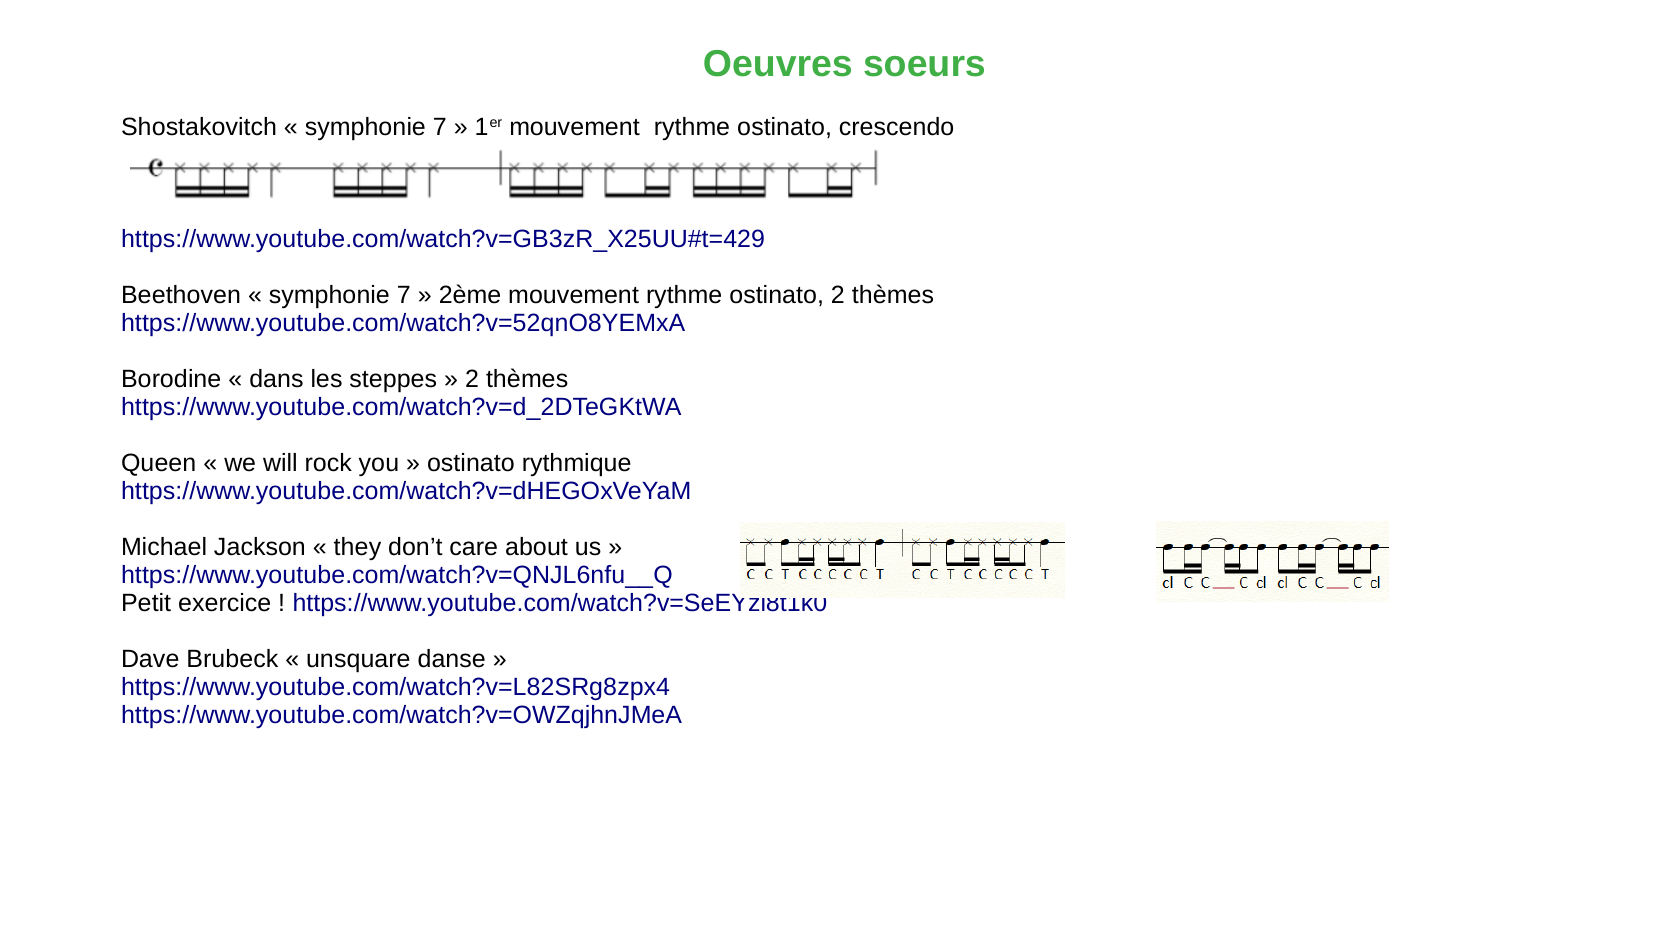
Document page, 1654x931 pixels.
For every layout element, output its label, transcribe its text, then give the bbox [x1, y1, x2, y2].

picture [1156, 521, 1389, 602]
text_box Oeuvres soeurs Shostakovitch « symphonie 7 » 1er mouvement rythme ostinato, crescendo https://www.youtube.com/watch?v=GB3zR_X25UU#t=429 Beethoven « symphonie 7 » 2ème mouvement rythme ostinato, 2 thèmes https://www.youtube.com/watch?v=52qnO8YEMxA Borodine « dans les steppes » 2 thèmes https://www.youtube.com/watch?v=d_2DTeGKtWA Queen « we will rock you » ostinato rythmique https://www.youtube.com/watch?v=dHEGOxVeYaM Michael Jackson « they don’t care about us » https://www.youtube.com/watch?v=QNJL6nfu__Q Petit exercice ! https://www.youtube.com/watch?v=SeEYzl8t1k0 Dave Brubeck « unsquare danse » https://www.youtube.com/watch?v=L82SRg8zpx4 https://www.youtube.com/watch?v=OWZqjhnJMeA [106, 35, 1583, 807]
picture [130, 146, 886, 213]
picture [740, 522, 1065, 598]
